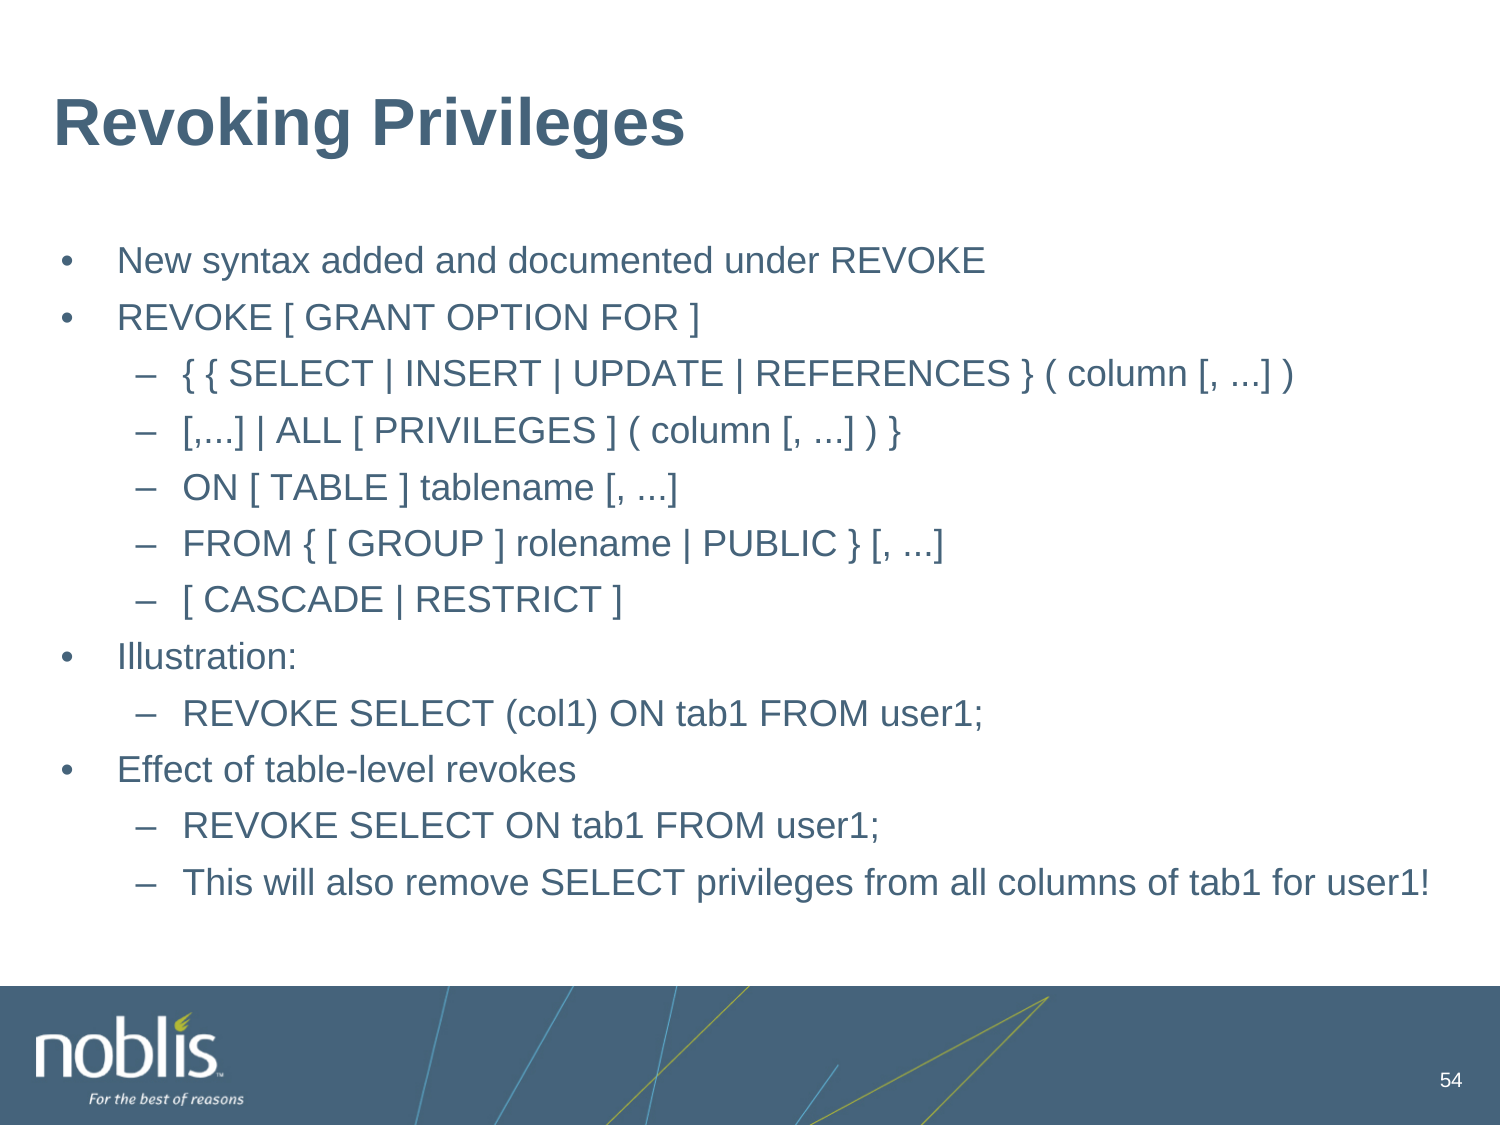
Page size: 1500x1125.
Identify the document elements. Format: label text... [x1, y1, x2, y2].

title Revoking Privileges [53, 38, 1438, 211]
list New syntax added and documented under REVOKE REVOKE [ GRANT OPTION FOR ] { { SELECT | INSERT | UPDATE | REFERENCES } ( column [, ...] ) [,...] | ALL [ PRIVILEGES ] ( column [, ...] ) } ON [ TABLE ] tablename [, ...] FROM { [ GROUP ] rolename | PUBLIC } [, ...] [ CASCADE | RESTRICT ] Illustration: REVOKE SELECT (col1) ON tab1 FROM user1; Effect of table-level revokes REVOKE SELECT ON tab1 FROM user1; This will also remove SELECT privileges from all columns of tab1 for user1! [60, 239, 1437, 944]
picture [0, 986, 1500, 1125]
